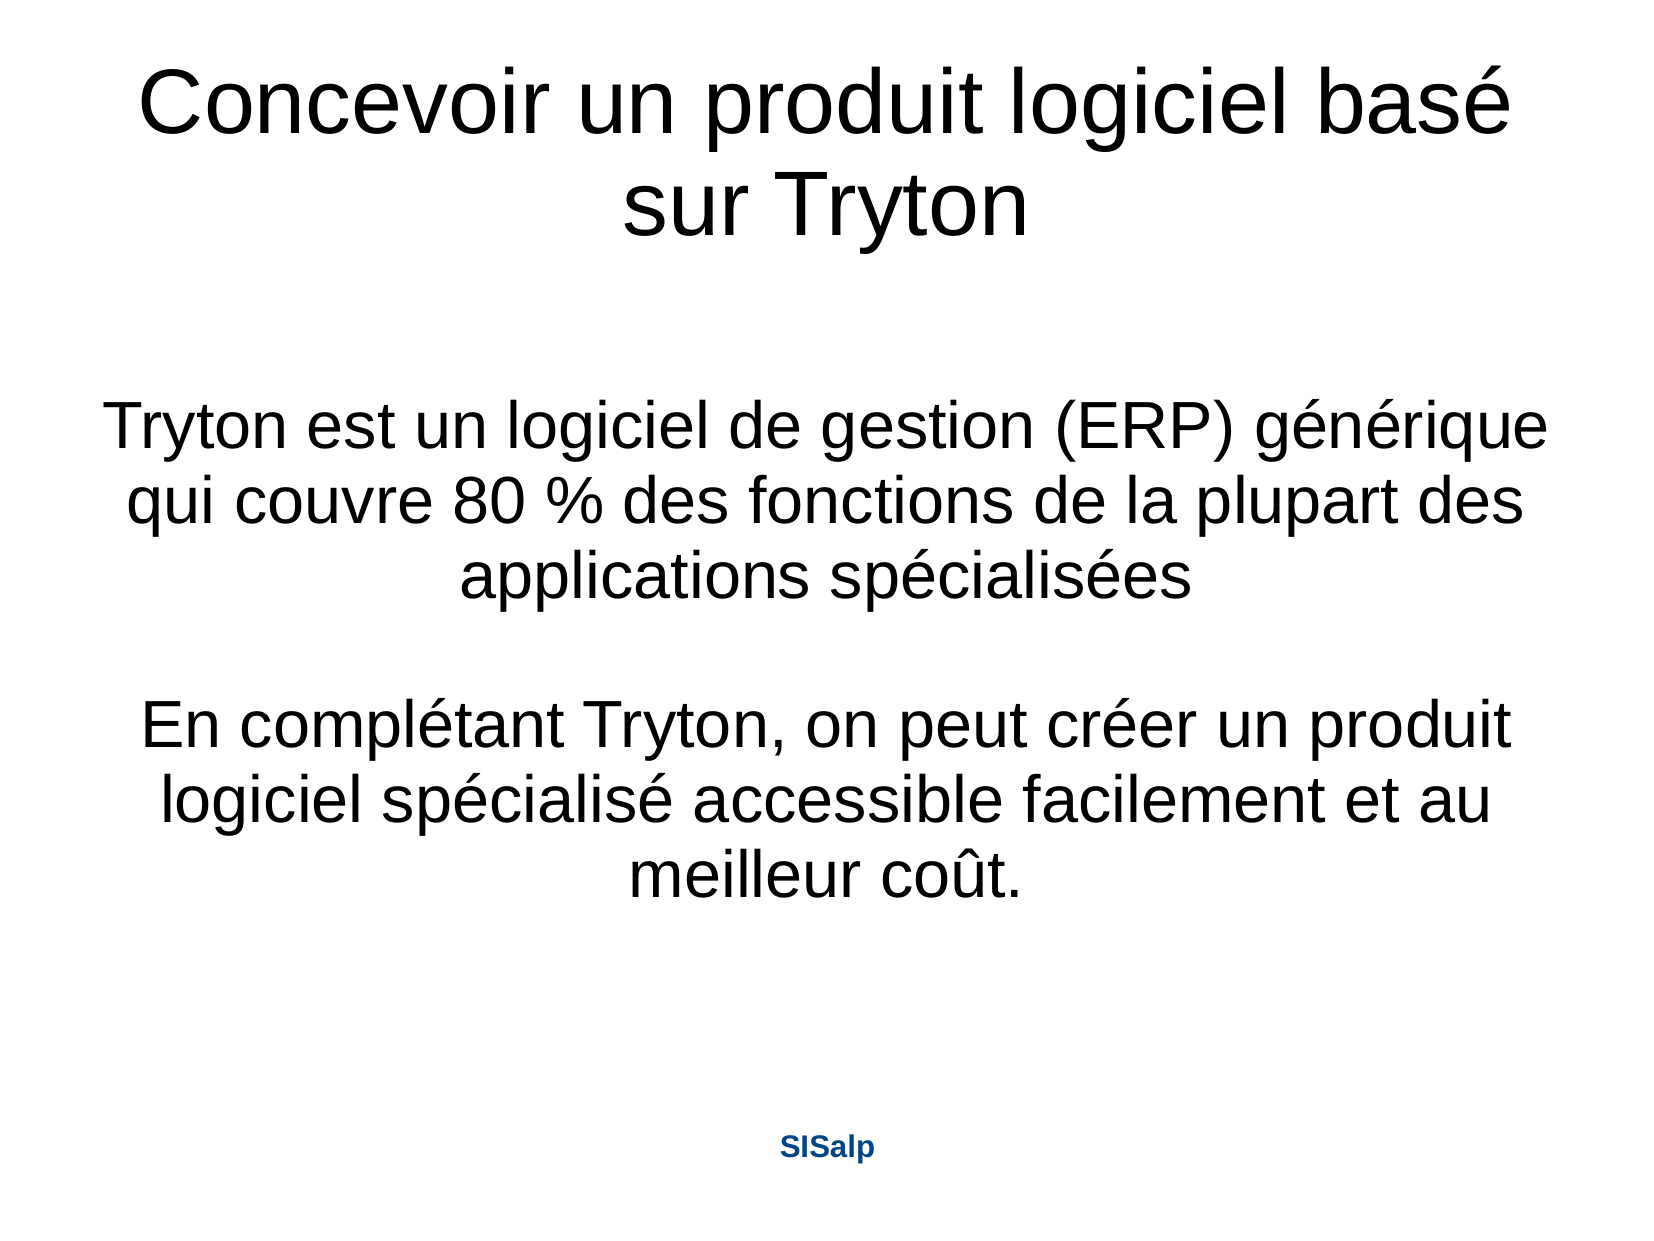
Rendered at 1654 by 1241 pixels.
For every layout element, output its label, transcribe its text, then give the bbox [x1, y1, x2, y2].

subtitle Tryton est un logiciel de gestion (ERP) générique qui couvre 80 % des fonctions de la plupart des applications spécialisées En complétant Tryton, on peut créer un produit logiciel spécialisé accessible facilement et au meilleur coût. [82, 290, 1571, 1010]
title Concevoir un produit logiciel basé sur Tryton [82, 49, 1571, 257]
